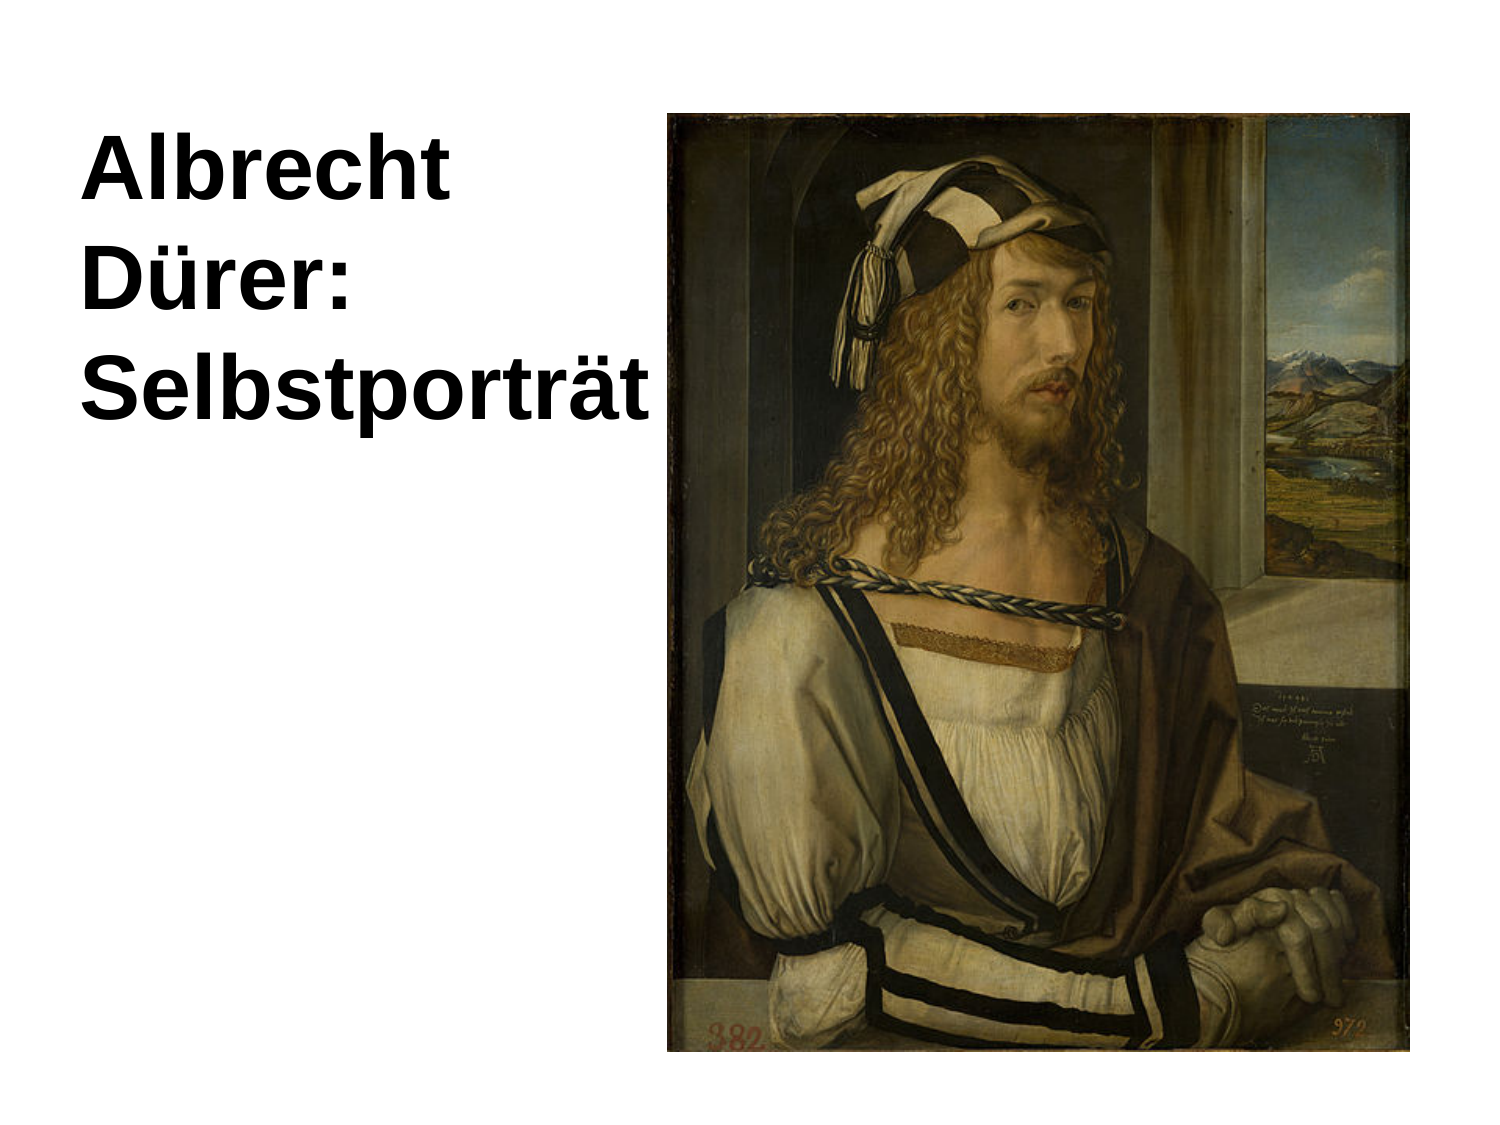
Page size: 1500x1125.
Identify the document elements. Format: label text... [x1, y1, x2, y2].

title Albrecht Dürer: Selbstporträt [64, 100, 1415, 446]
picture [667, 446, 1410, 1052]
